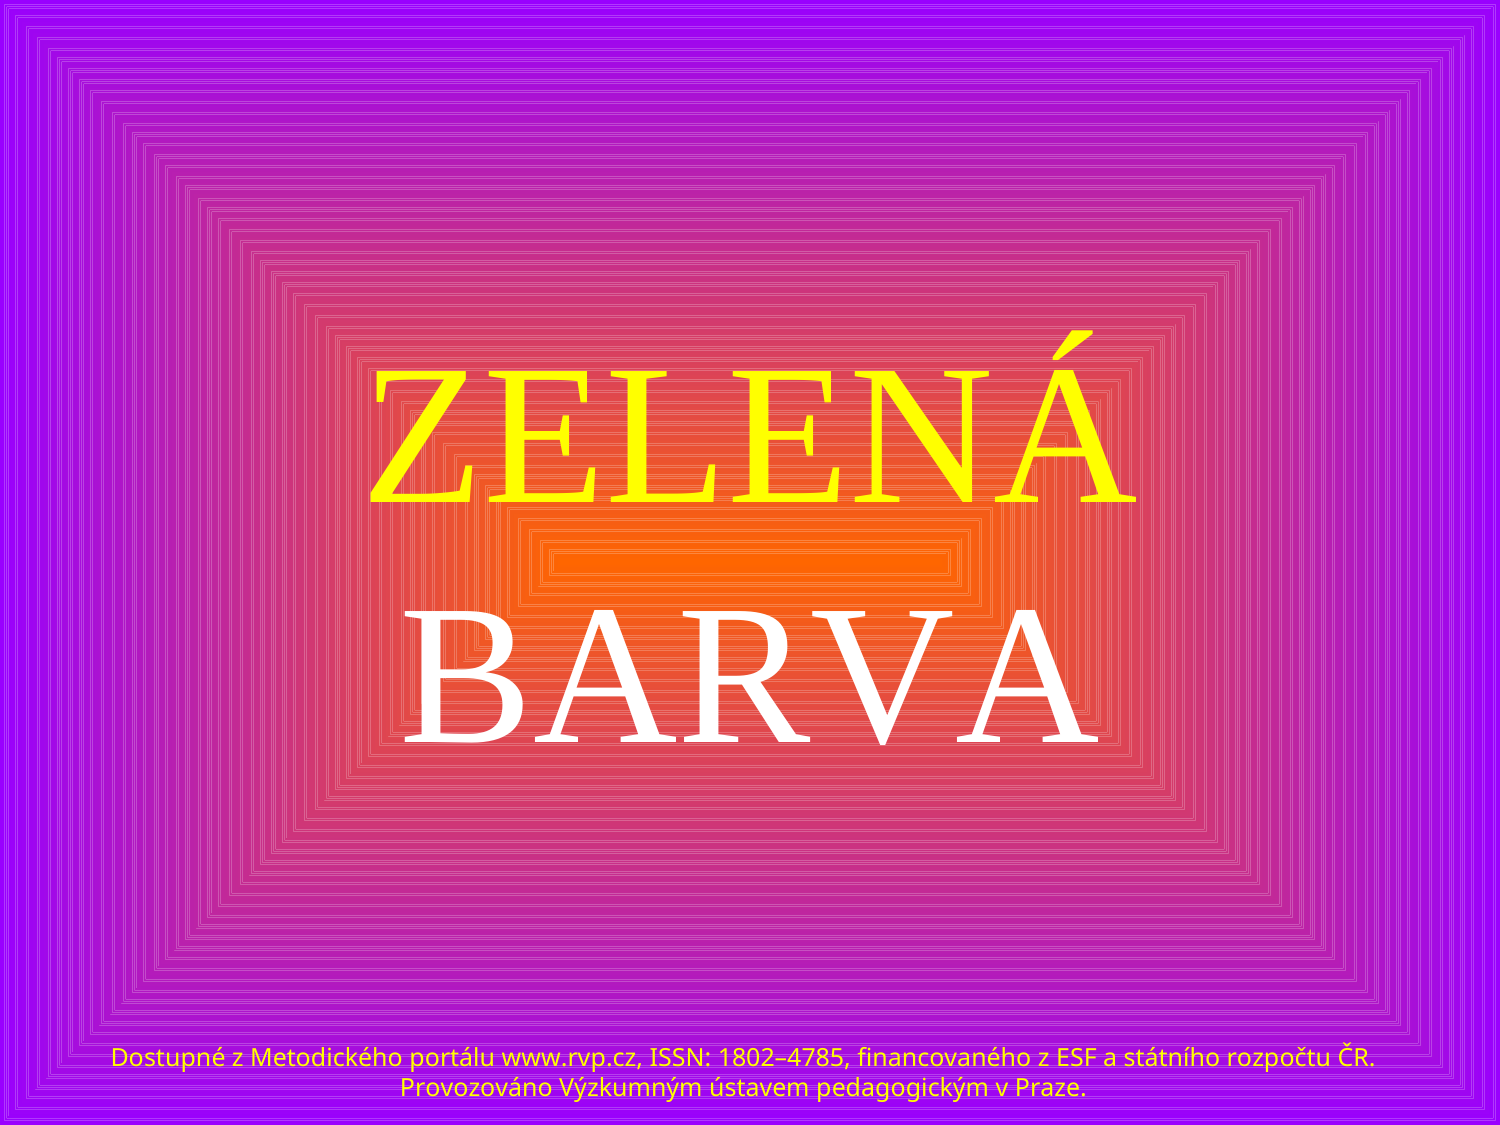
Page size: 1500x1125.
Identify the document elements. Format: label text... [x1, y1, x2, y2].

text_box ZELENÁ BARVA [0, 294, 1500, 791]
text_box Dostupné z Metodického portálu www.rvp.cz, ISSN: 1802–4785, financovaného z ESF a státního rozpočtu ČR. Provozováno Výzkumným ústavem pedagogickým v Praze. [35, 1041, 1454, 1102]
